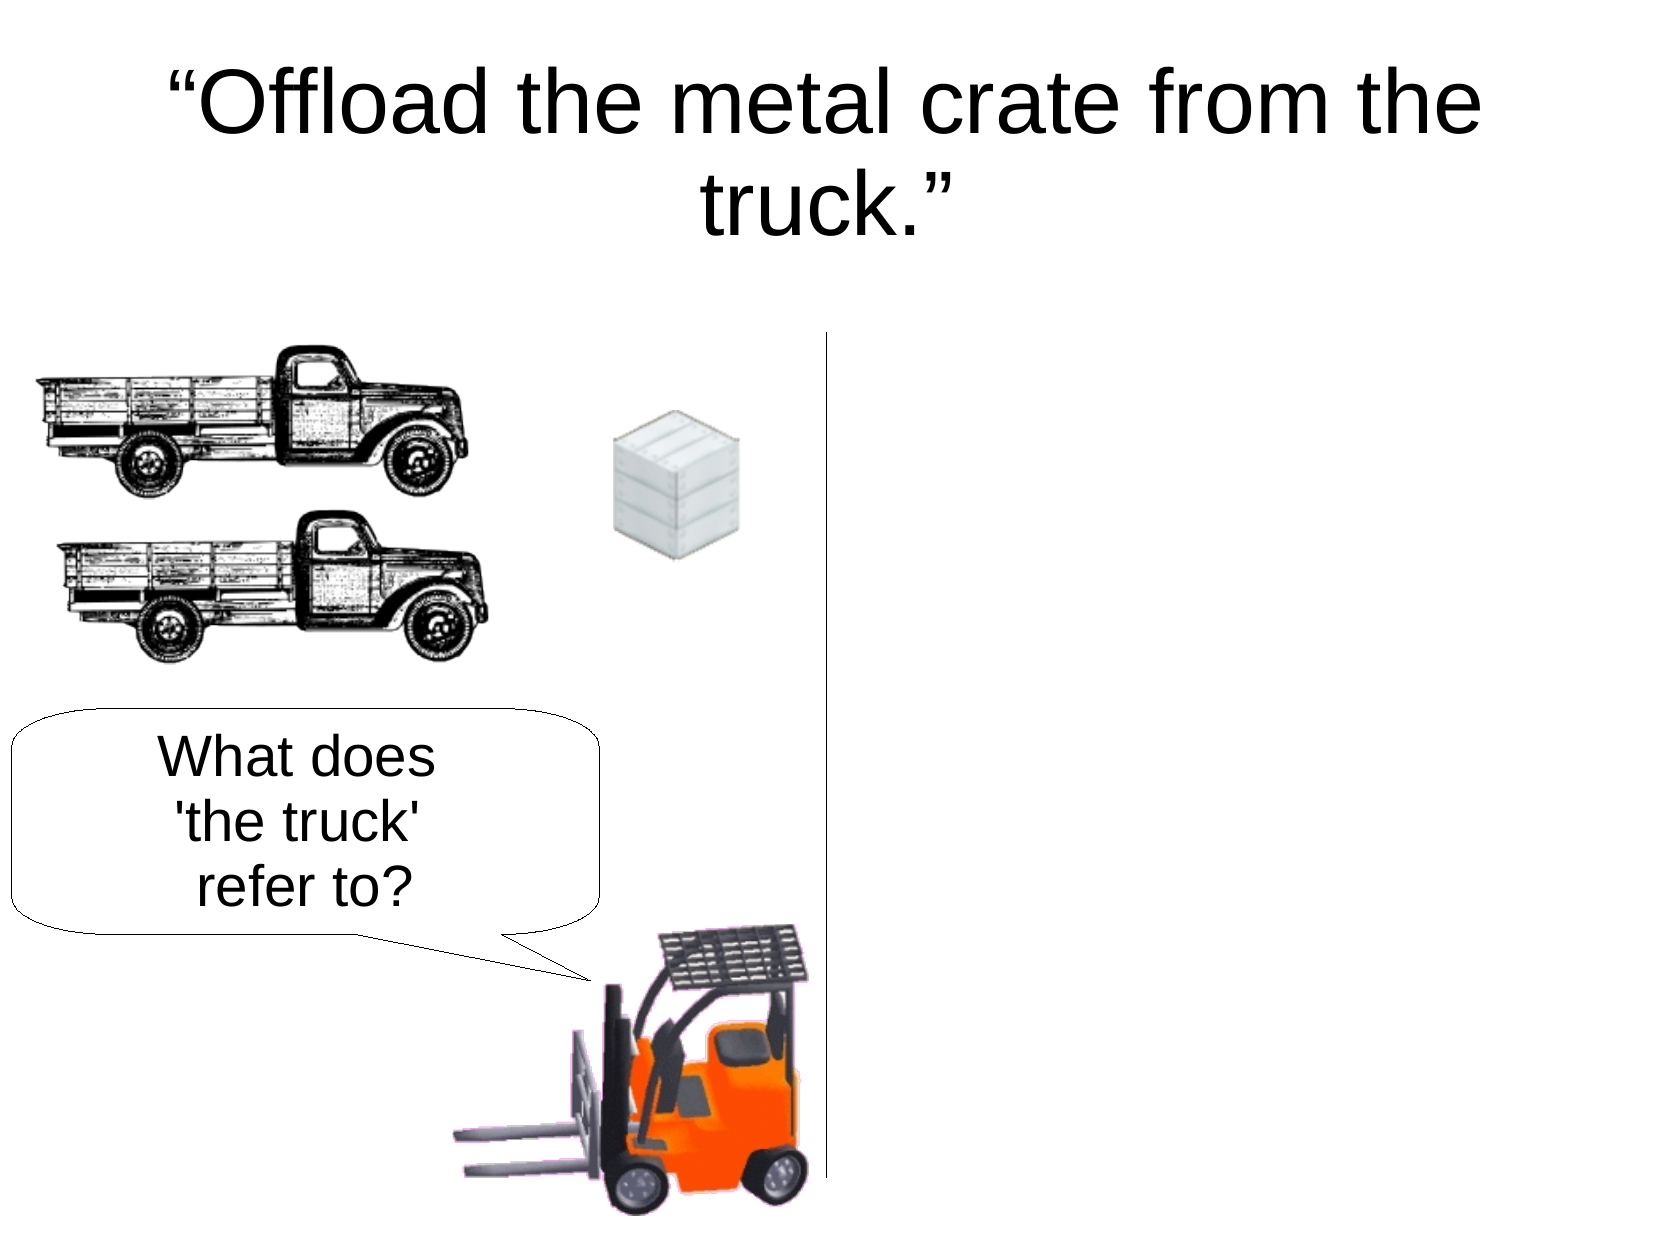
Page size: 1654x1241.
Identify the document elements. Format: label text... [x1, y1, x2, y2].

picture [34, 340, 476, 500]
picture [452, 924, 809, 1216]
picture [55, 505, 496, 665]
title “Offload the metal crate from the truck.” [82, 49, 1571, 257]
picture [613, 410, 742, 562]
text_box What does 'the truck' refer to? [11, 708, 600, 981]
